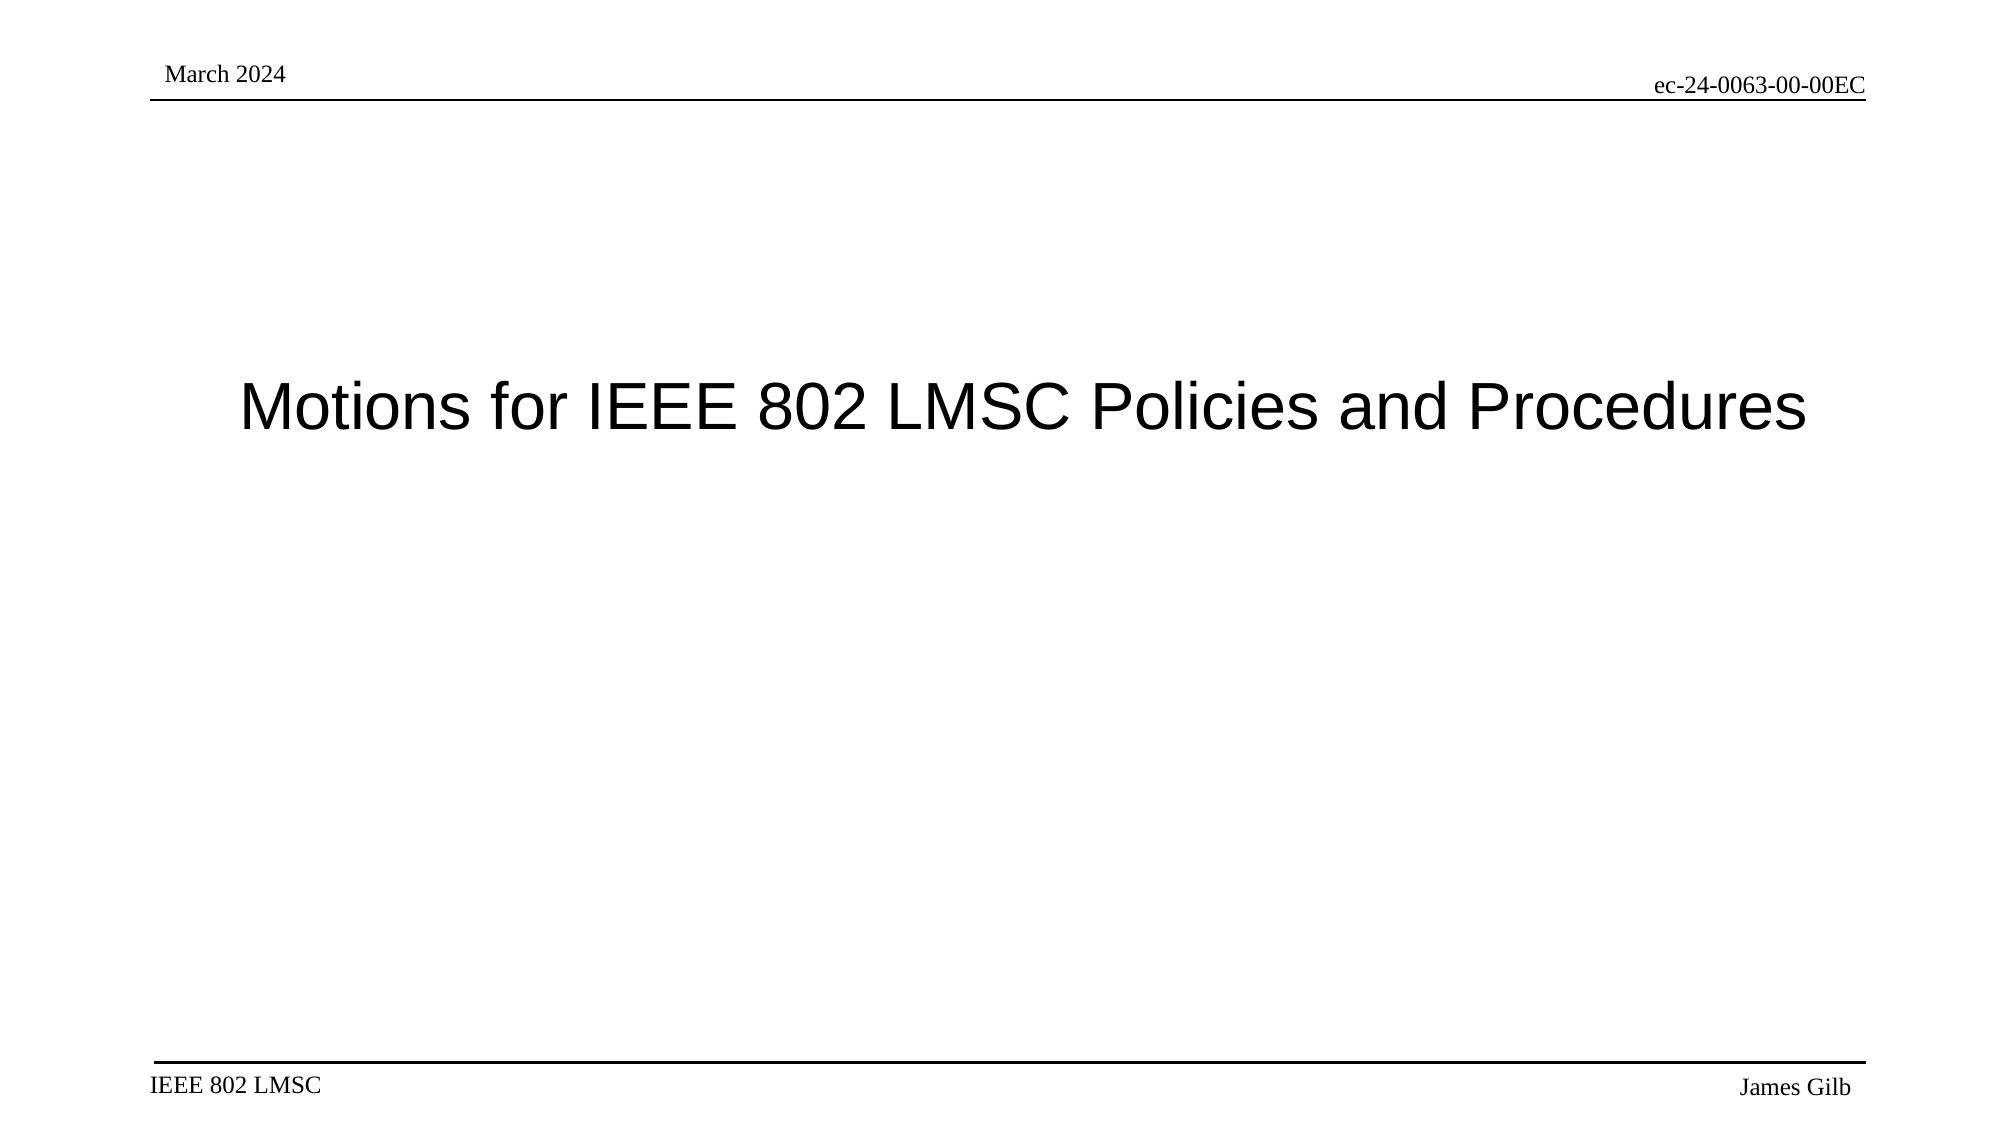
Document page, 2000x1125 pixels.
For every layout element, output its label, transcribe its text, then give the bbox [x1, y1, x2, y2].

subtitle Motions for IEEE 802 LMSC Policies and Procedures [149, 112, 1900, 693]
